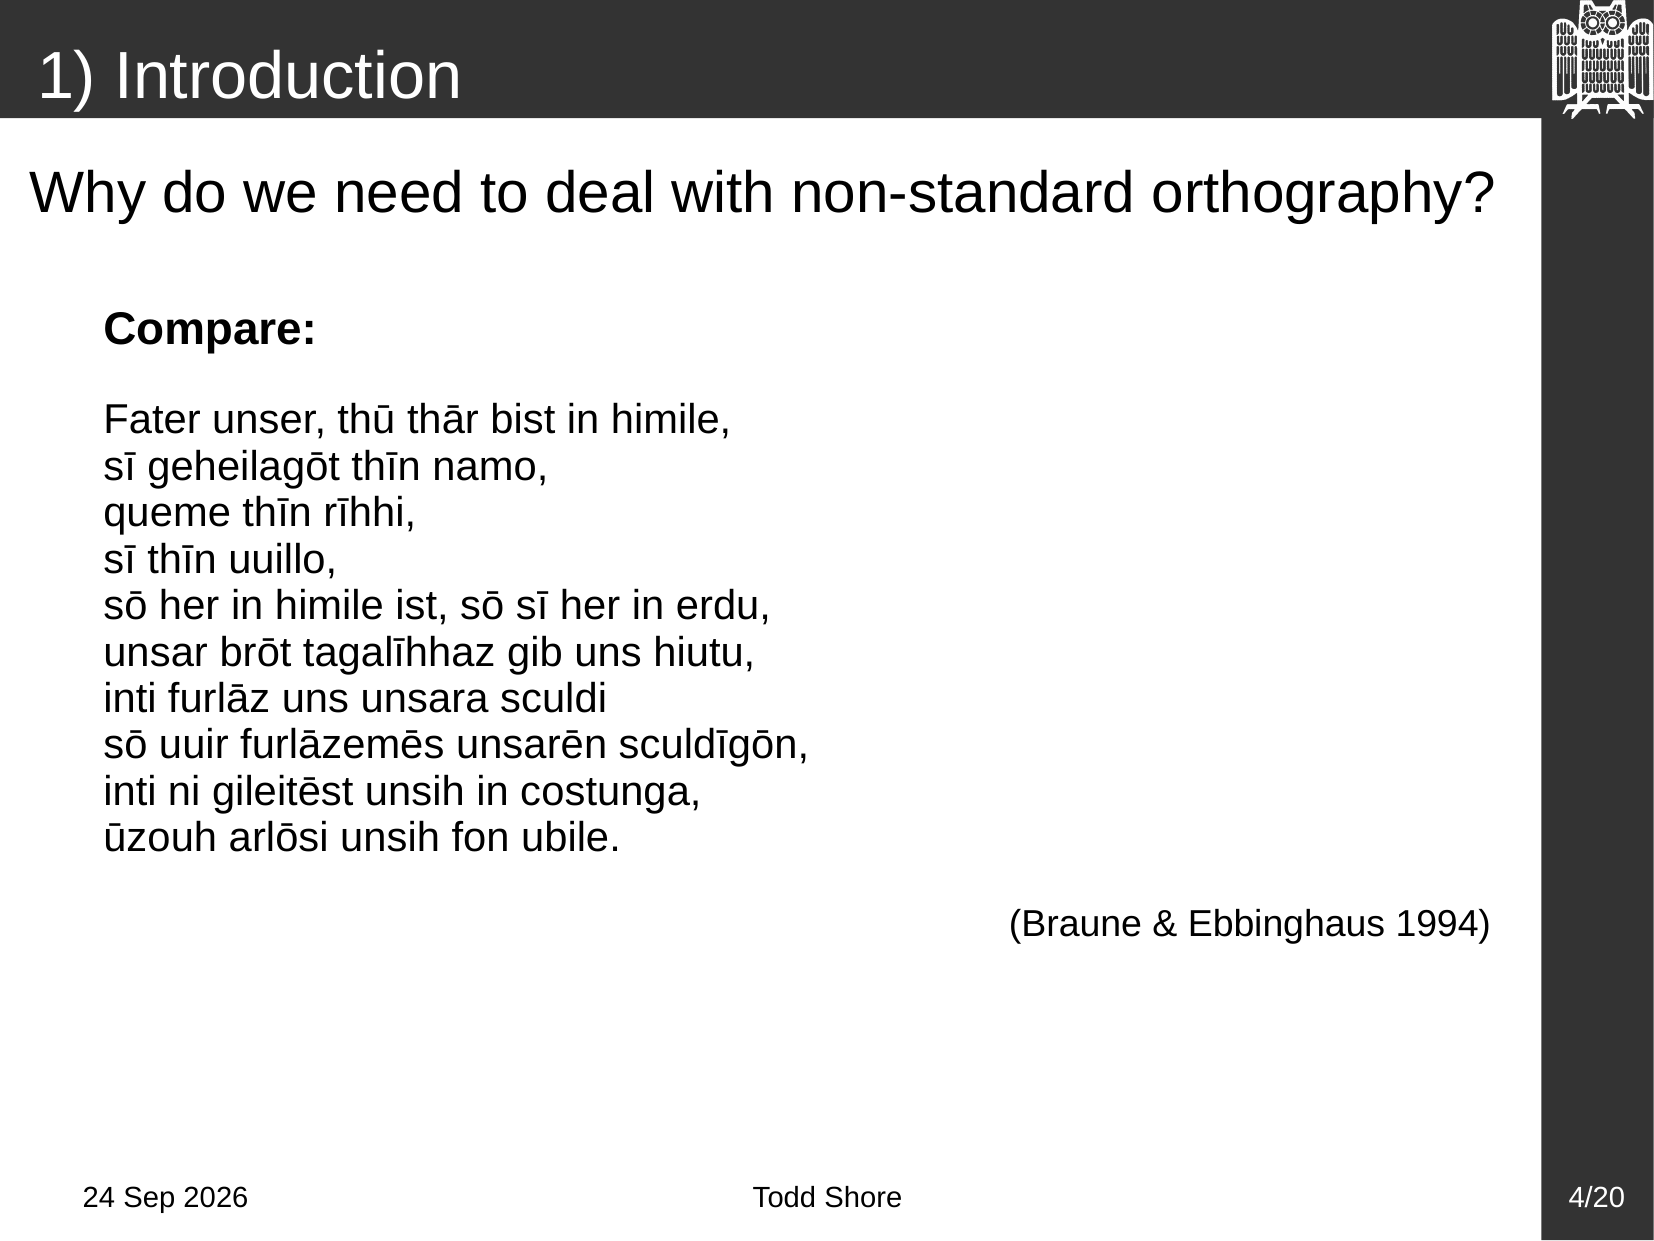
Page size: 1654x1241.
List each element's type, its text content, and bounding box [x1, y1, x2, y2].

text_box 1) Introduction [22, 30, 478, 120]
title Why do we need to deal with non-standard orthography? [29, 147, 1518, 237]
picture [1552, 0, 1654, 119]
text_box Compare: Fater unser, thū thār bist in himile, sī geheilagōt thīn namo, queme thīn rīhhi, sī thīn uuillo, sō her in himile ist, sō sī her in erdu, unsar brōt tagalīhhaz gib uns hiutu, inti furlāz uns unsara sculdi sō uuir furlāzemēs unsarēn sculdīgōn, inti ni gileitēst unsih in costunga, ūzouh arlōsi unsih fon ubile. (Braune & Ebbinghaus 1994) [88, 295, 1506, 957]
